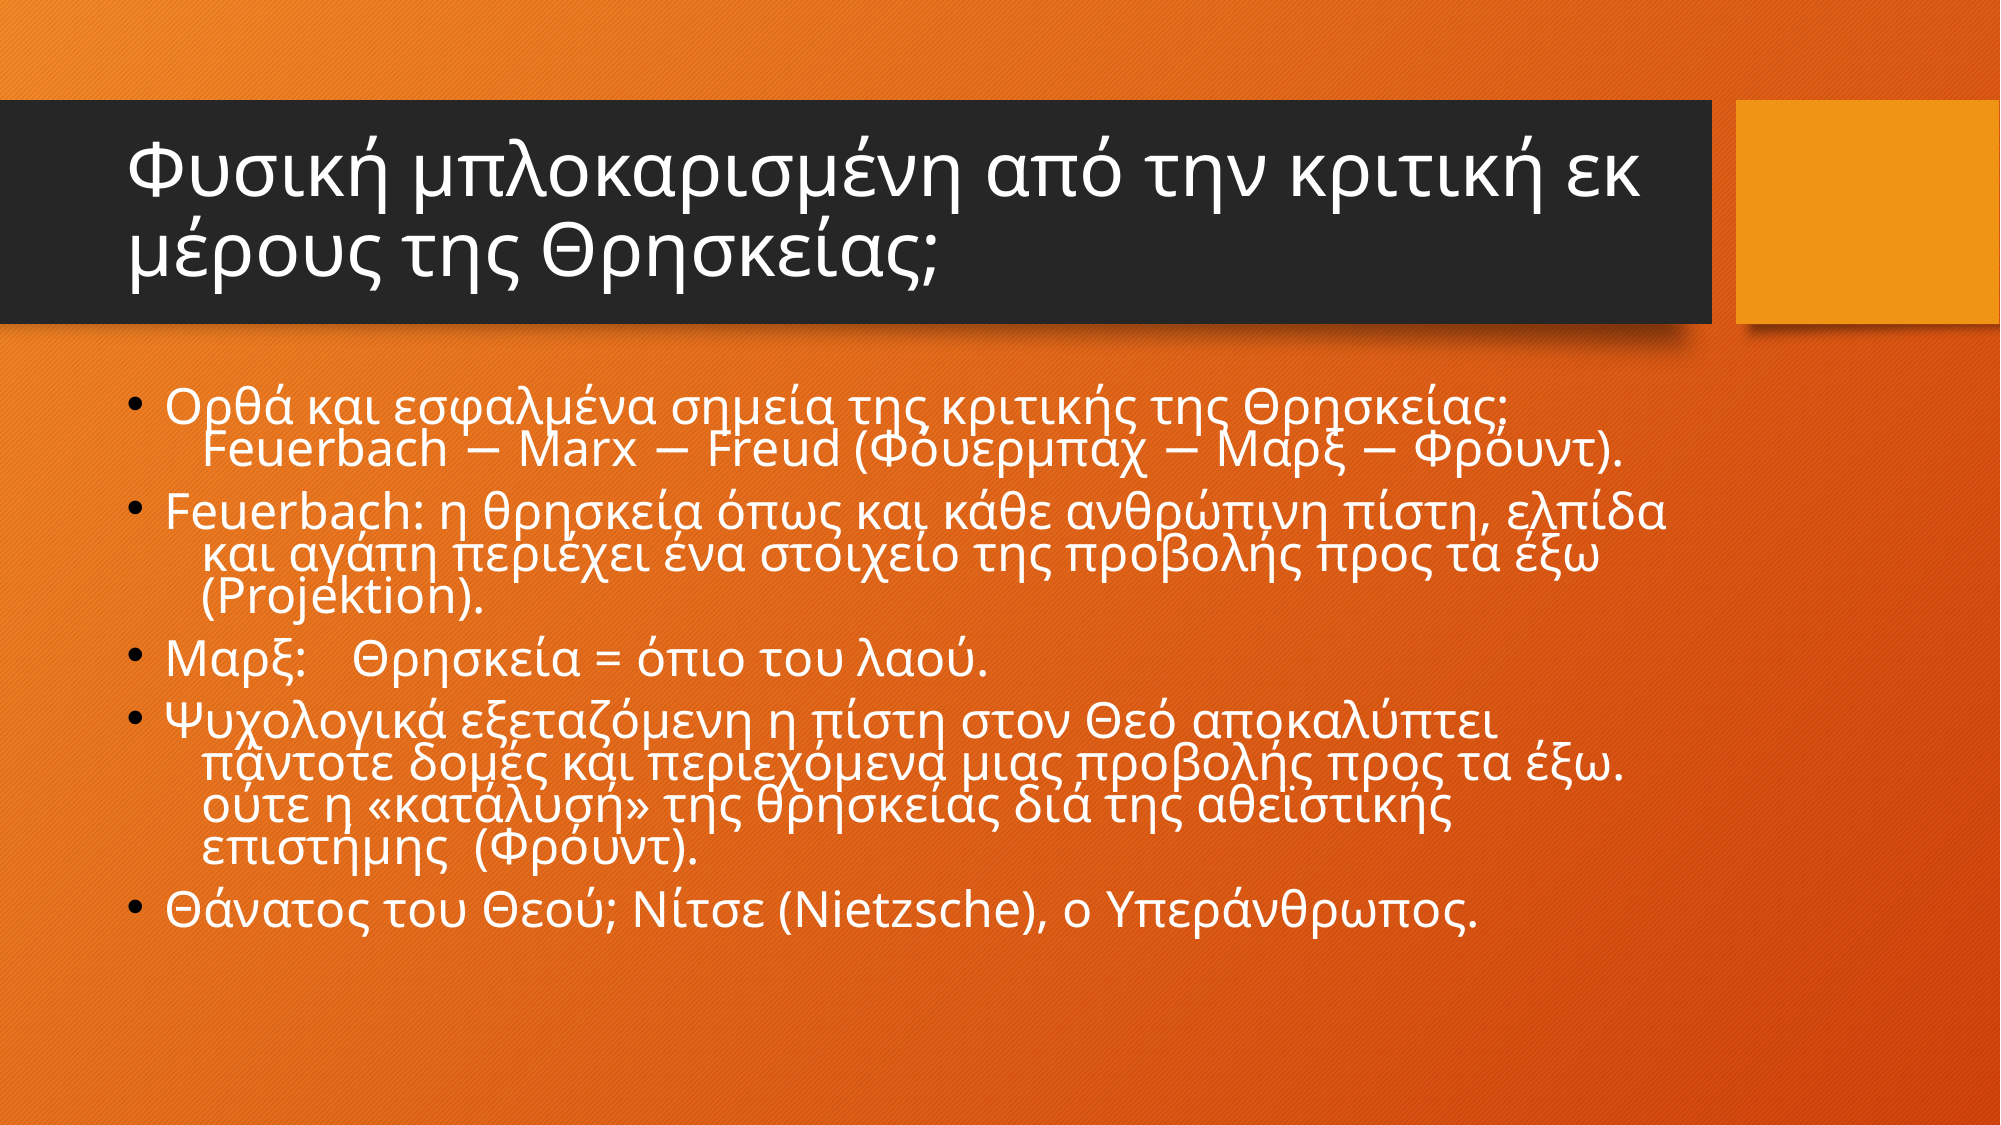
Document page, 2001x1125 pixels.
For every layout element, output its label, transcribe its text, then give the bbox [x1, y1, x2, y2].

list Ορθά και εσφαλμένα σημεία της κριτικής της Θρησκείας: Feuerbach − Marx − Freud (Φόυερμπαχ − Μαρξ − Φρόυντ). Feuerbach: η θρησκεία όπως και κάθε ανθρώπινη πίστη, ελπίδα και αγάπη περιέχει ένα στοιχείο της προβολής προς τα έξω (Projektion). Μαρξ: Θρησκεία = όπιο του λαού. Ψυχολογικά εξεταζόμενη η πίστη στον Θεό αποκαλύπτει πάντοτε δομές και περιεχόμενα μιας προβολής προς τα έξω. ούτε η «κατάλυσή» της θρησκείας διά της αθεϊστικής επιστήμης (Φρόυντ). Θάνατος του Θεού; Νίτσε (Nietzsche), ο Υπεράνθρωπος. [111, 383, 1689, 974]
title Φυσική μπλοκαρισμένη από την κριτική εκ μέρους της Θρησκείας; [111, 123, 1689, 301]
